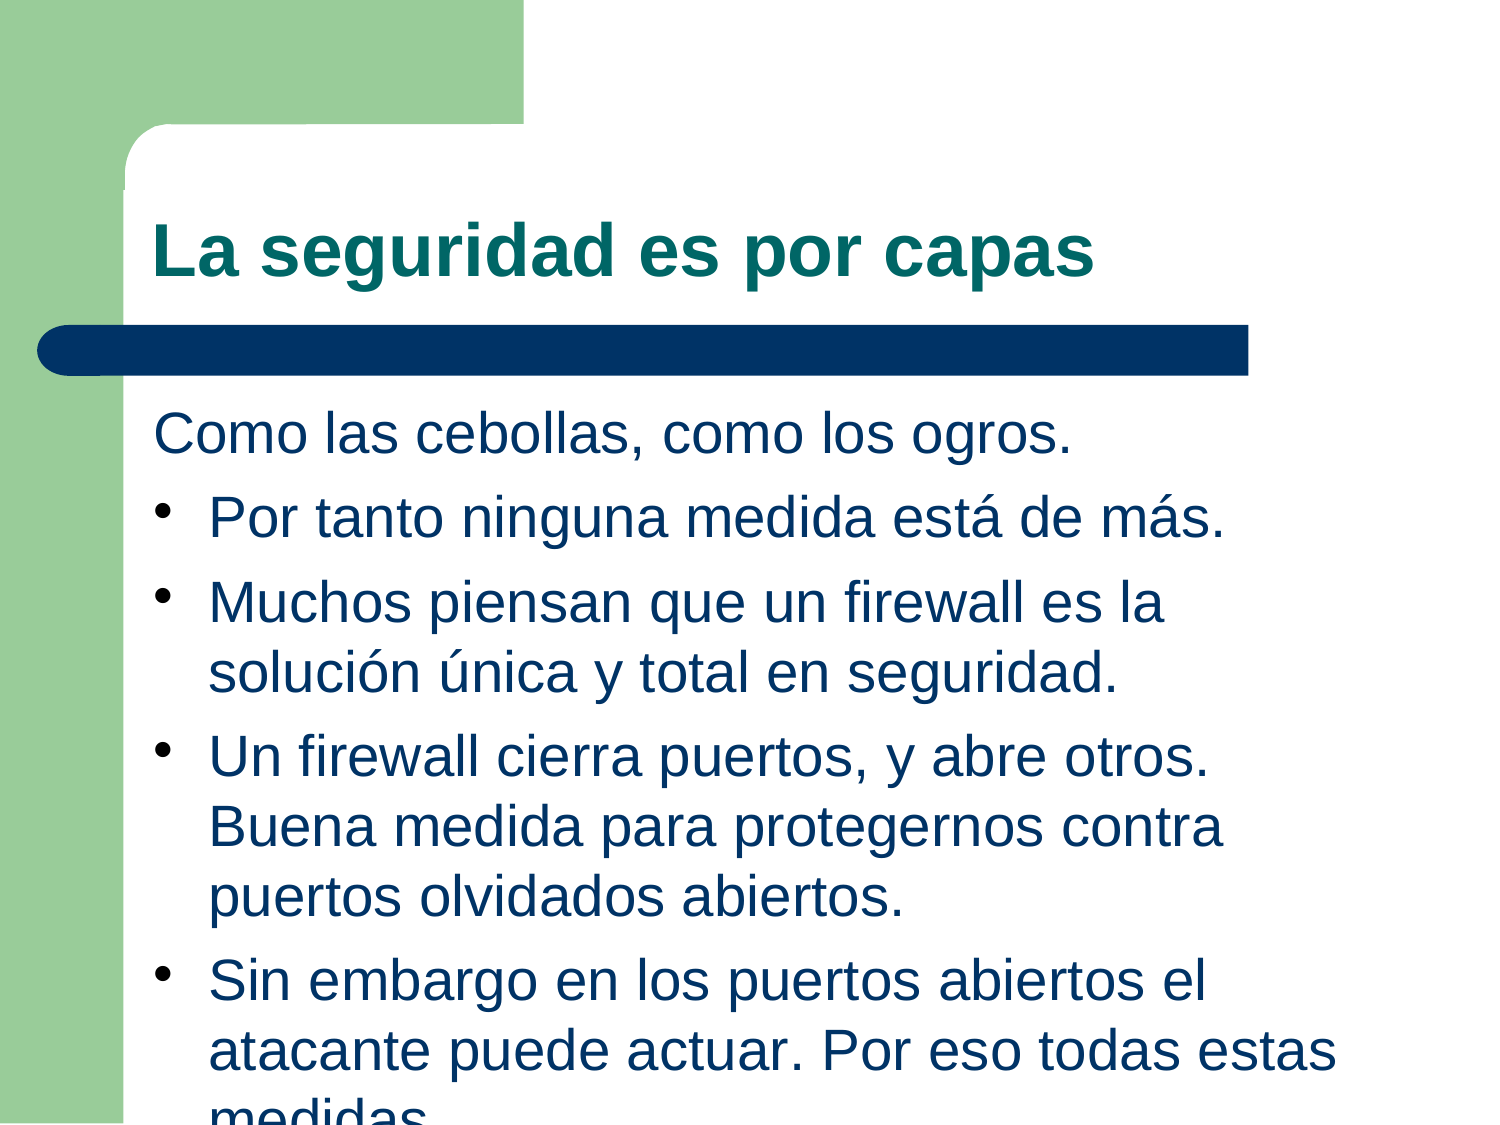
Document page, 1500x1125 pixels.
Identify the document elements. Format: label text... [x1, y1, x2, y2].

list Como las cebollas, como los ogros. Por tanto ninguna medida está de más. Muchos piensan que un firewall es la solución única y total en seguridad. Un firewall cierra puertos, y abre otros. Buena medida para protegernos contra puertos olvidados abiertos. Sin embargo en los puertos abiertos el atacante puede actuar. Por eso todas estas medidas [137, 387, 1399, 1125]
title La seguridad es por capas [136, 136, 1413, 300]
